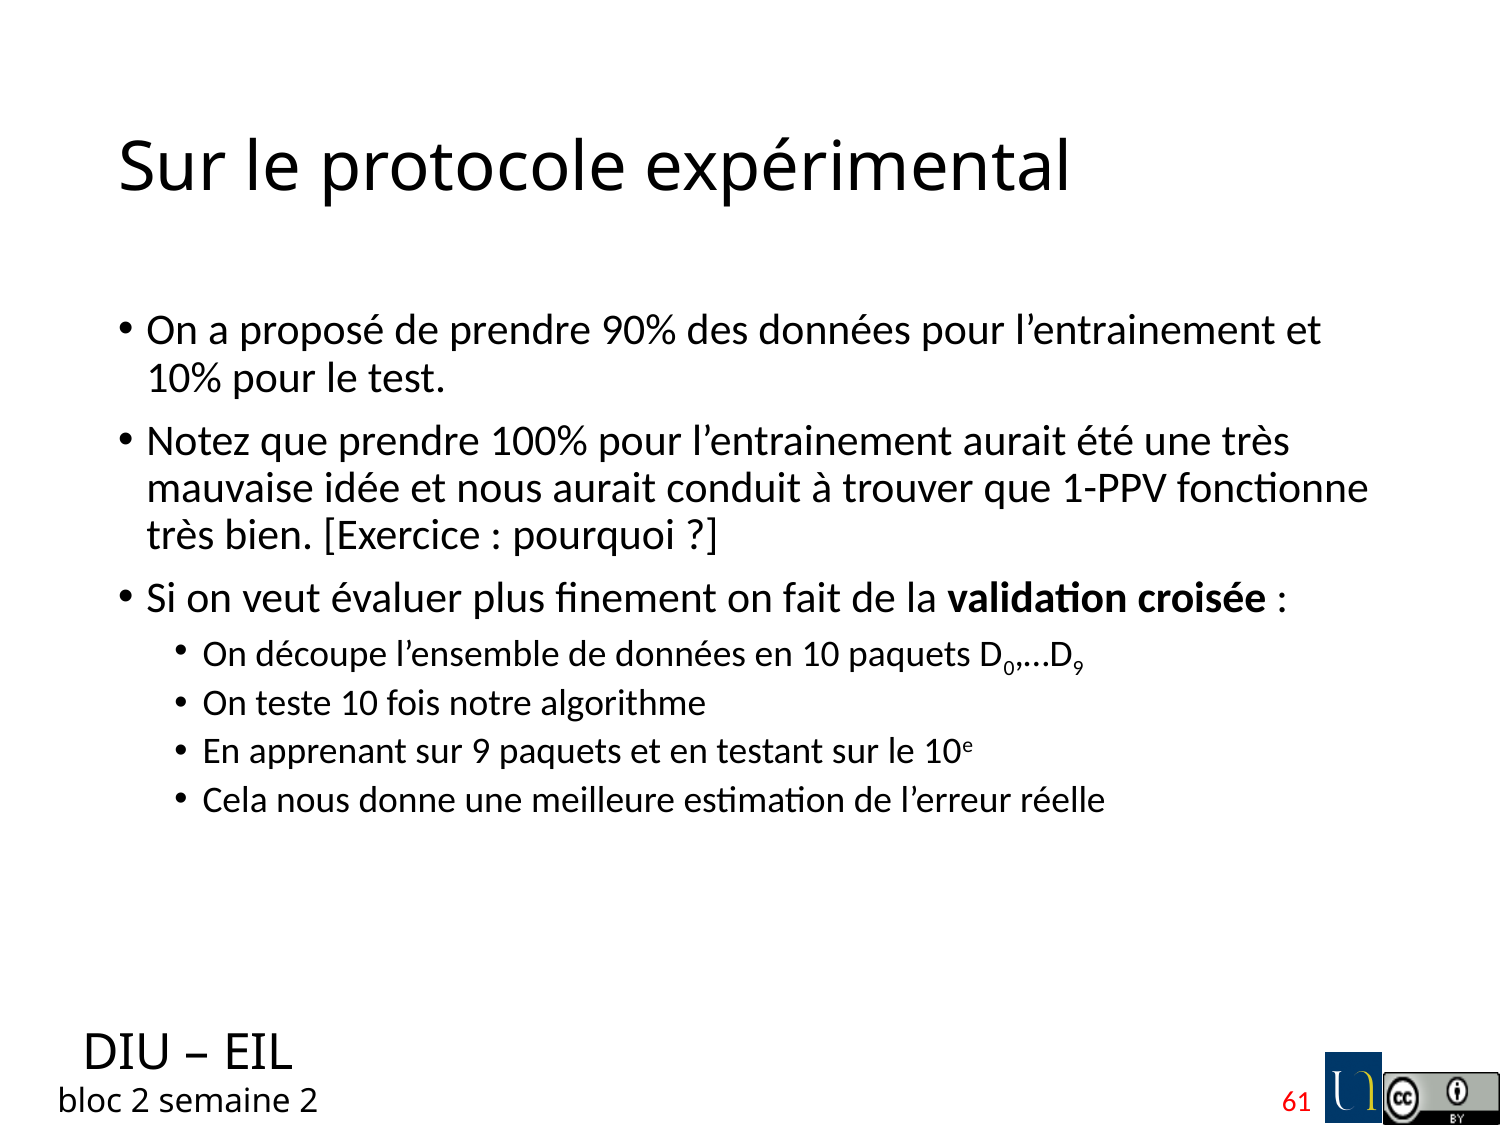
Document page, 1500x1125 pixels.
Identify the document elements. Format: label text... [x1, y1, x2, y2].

picture [1383, 1072, 1500, 1125]
title Sur le protocole expérimental [103, 59, 1397, 278]
list On a proposé de prendre 90% des données pour l’entrainement et 10% pour le test. Notez que prendre 100% pour l’entrainement aurait été une très mauvaise idée et nous aurait conduit à trouver que 1-PPV fonctionne très bien. [Exercice : pourquoi ?] Si on veut évaluer plus finement on fait de la validation croisée : On découpe l’ensemble de données en 10 paquets D0,…D9 On teste 10 fois notre algorithme En apprenant sur 9 paquets et en testant sur le 10e Cela nous donne une meilleure estimation de l’erreur réelle [103, 299, 1397, 1014]
slide_number <numéro> [1240, 1070, 1327, 1125]
picture [1325, 1052, 1382, 1123]
